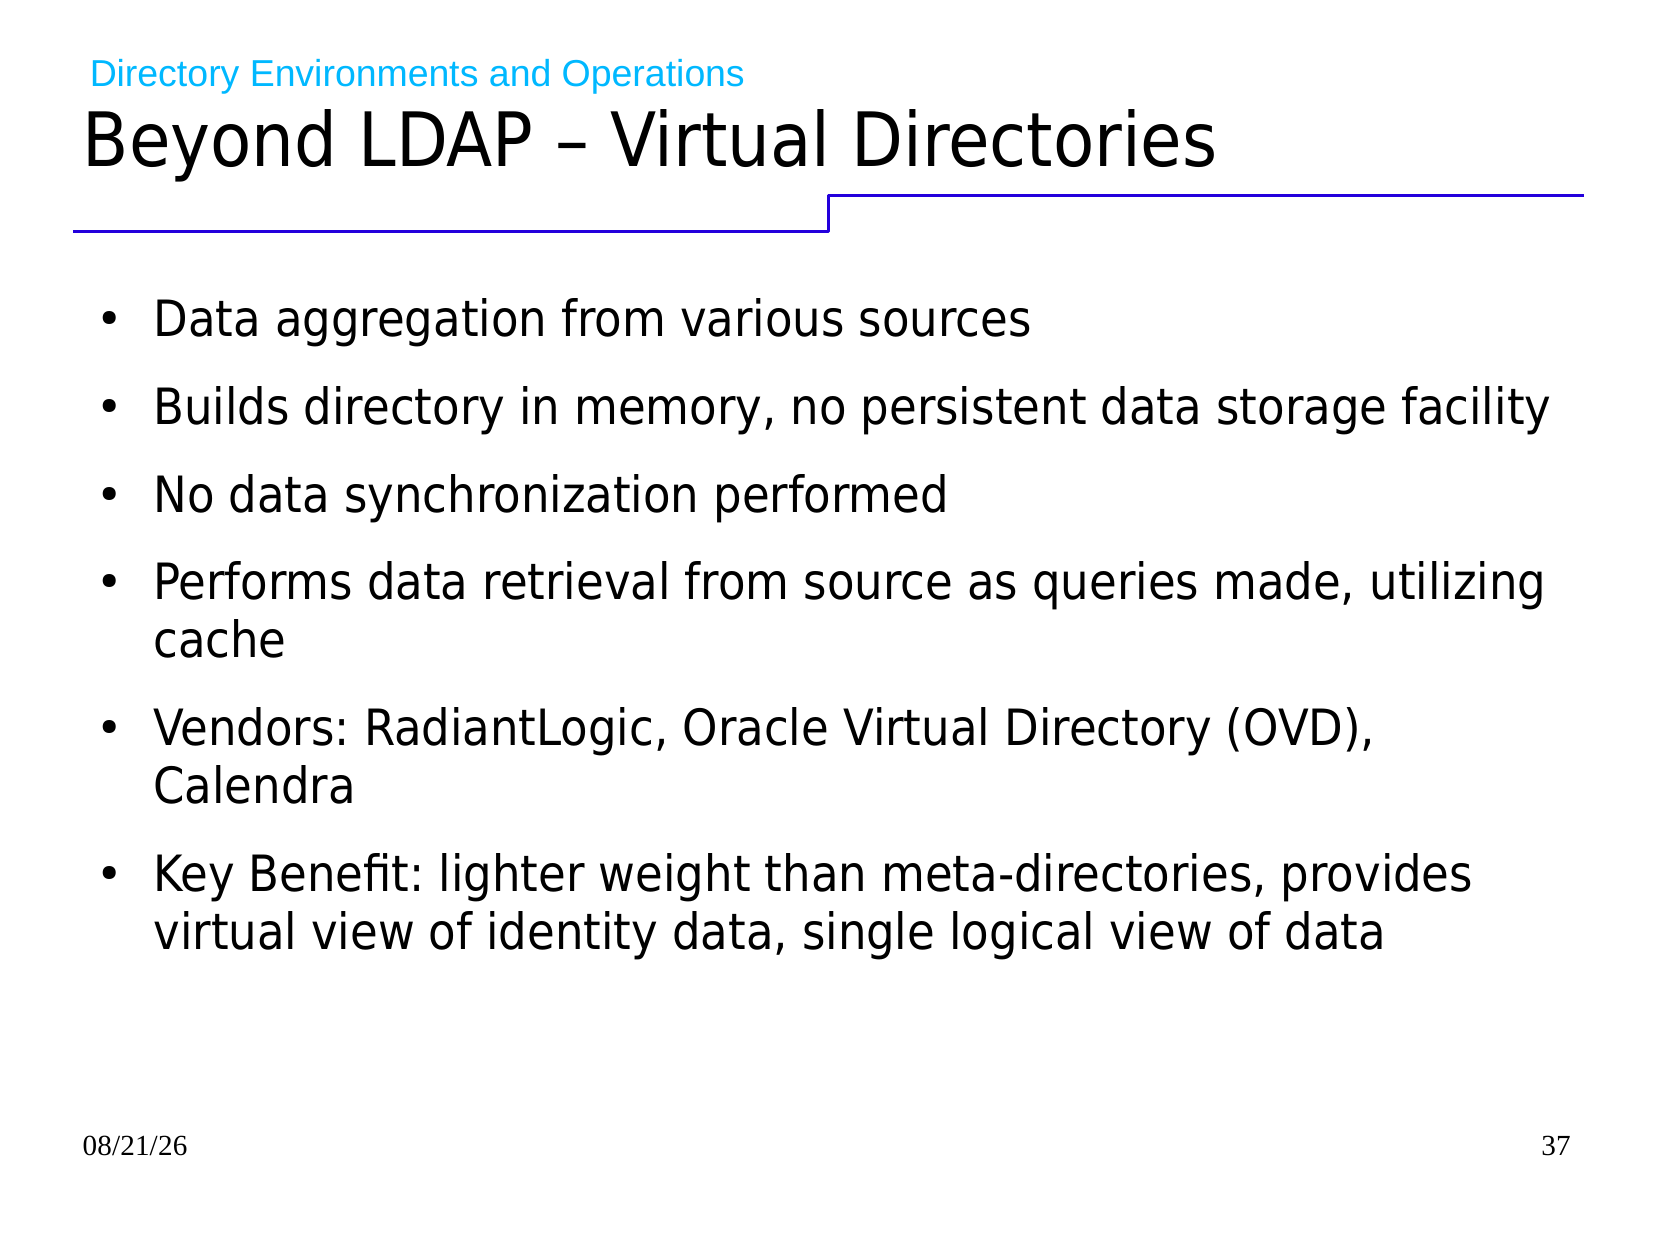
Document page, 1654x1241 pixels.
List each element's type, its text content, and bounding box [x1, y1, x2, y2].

title Beyond LDAP – Virtual Directories [82, 49, 1571, 232]
list Data aggregation from various sources Builds directory in memory, no persistent data storage facility No data synchronization performed Performs data retrieval from source as queries made, utilizing cache Vendors: RadiantLogic, Oracle Virtual Directory (OVD), Calendra Key Benefit: lighter weight than meta-directories, provides virtual view of identity data, single logical view of data [82, 290, 1571, 1109]
text_box Directory Environments and Operations [75, 45, 781, 103]
